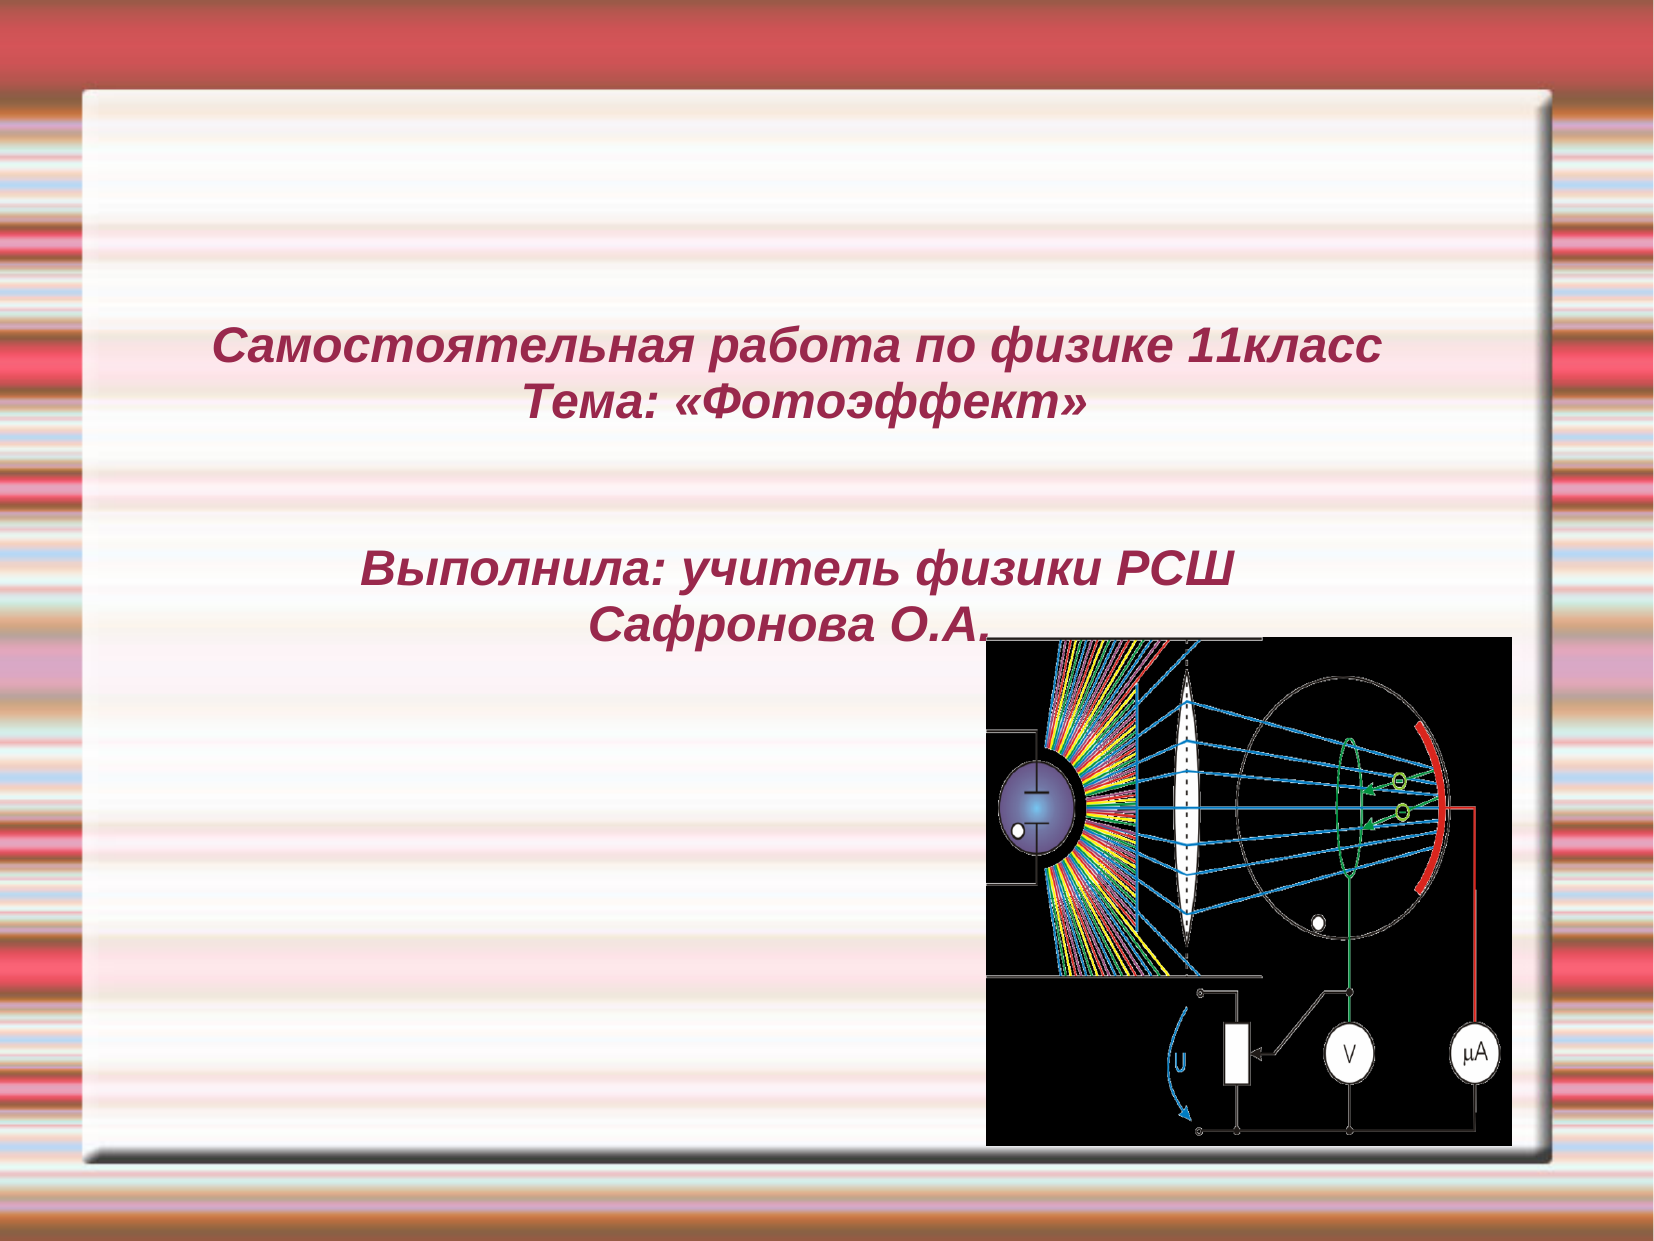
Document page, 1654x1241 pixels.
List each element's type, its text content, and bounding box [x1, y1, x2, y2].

title Самостоятельная работа по физике 11класс Тема: «Фотоэффект» Выполнила: учитель физики РСШ Сафронова О.А. [106, 313, 1489, 656]
picture [0, 0, 1654, 1241]
